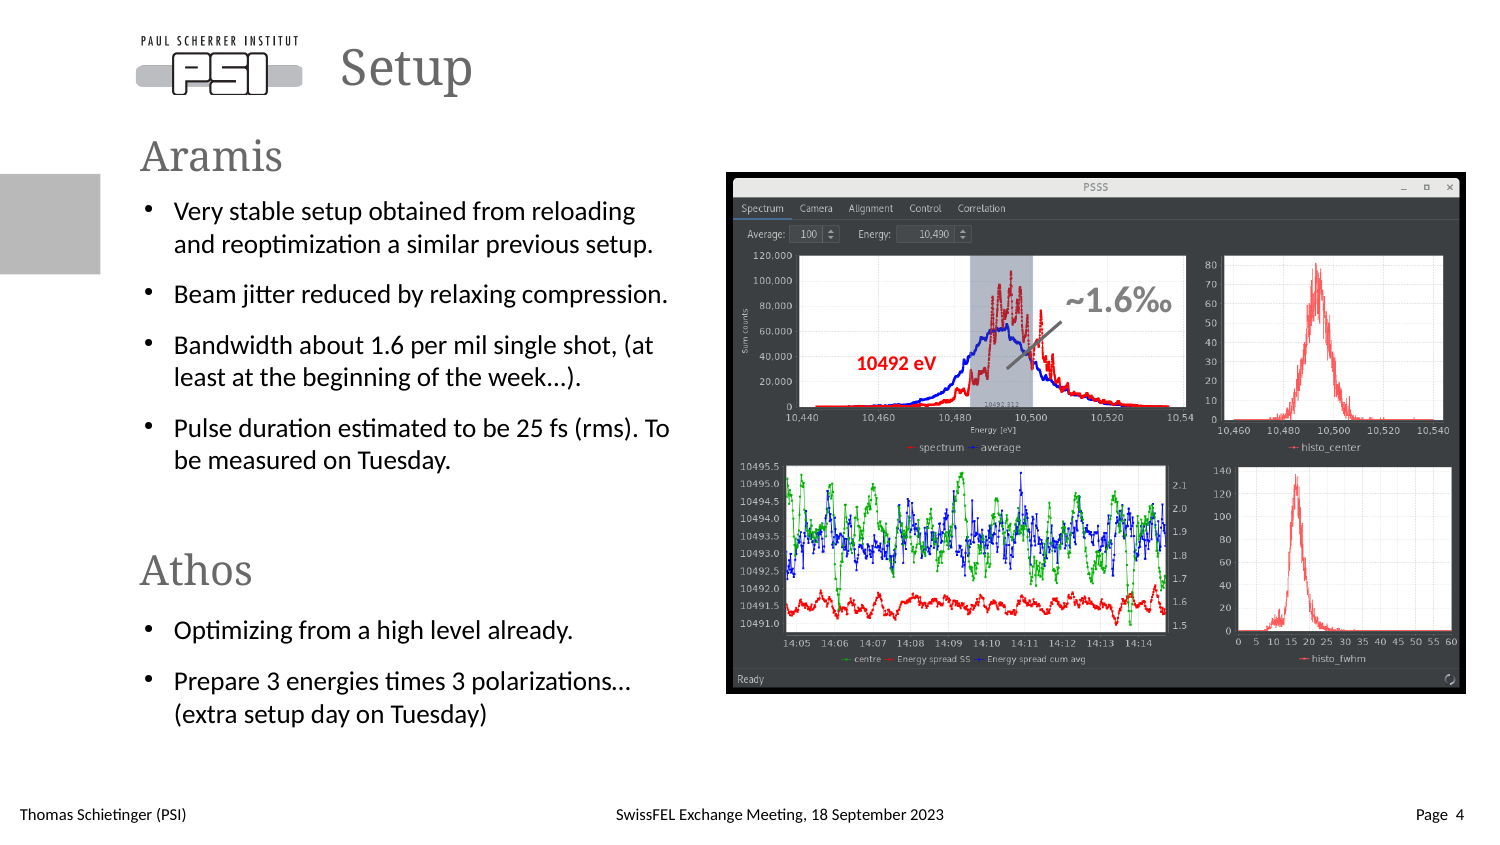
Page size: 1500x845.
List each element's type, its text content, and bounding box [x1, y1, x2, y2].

list Very stable setup obtained from reloading and reoptimization a similar previous setup. Beam jitter reduced by relaxing compression. Bandwidth about 1.6 per mil single shot, (at least at the beginning of the week...). Pulse duration estimated to be 25 fs (rms). To be measured on Tuesday. [126, 193, 679, 502]
title Aramis [139, 129, 401, 188]
list Optimizing from a high level already. Prepare 3 energies times 3 polarizations… (extra setup day on Tuesday) [126, 612, 679, 752]
text_box 10492 eV [841, 347, 973, 384]
title Setup [340, 35, 1442, 98]
text_box ~1.6‰ [1051, 276, 1236, 339]
picture [726, 172, 1466, 694]
title Athos [139, 543, 401, 601]
